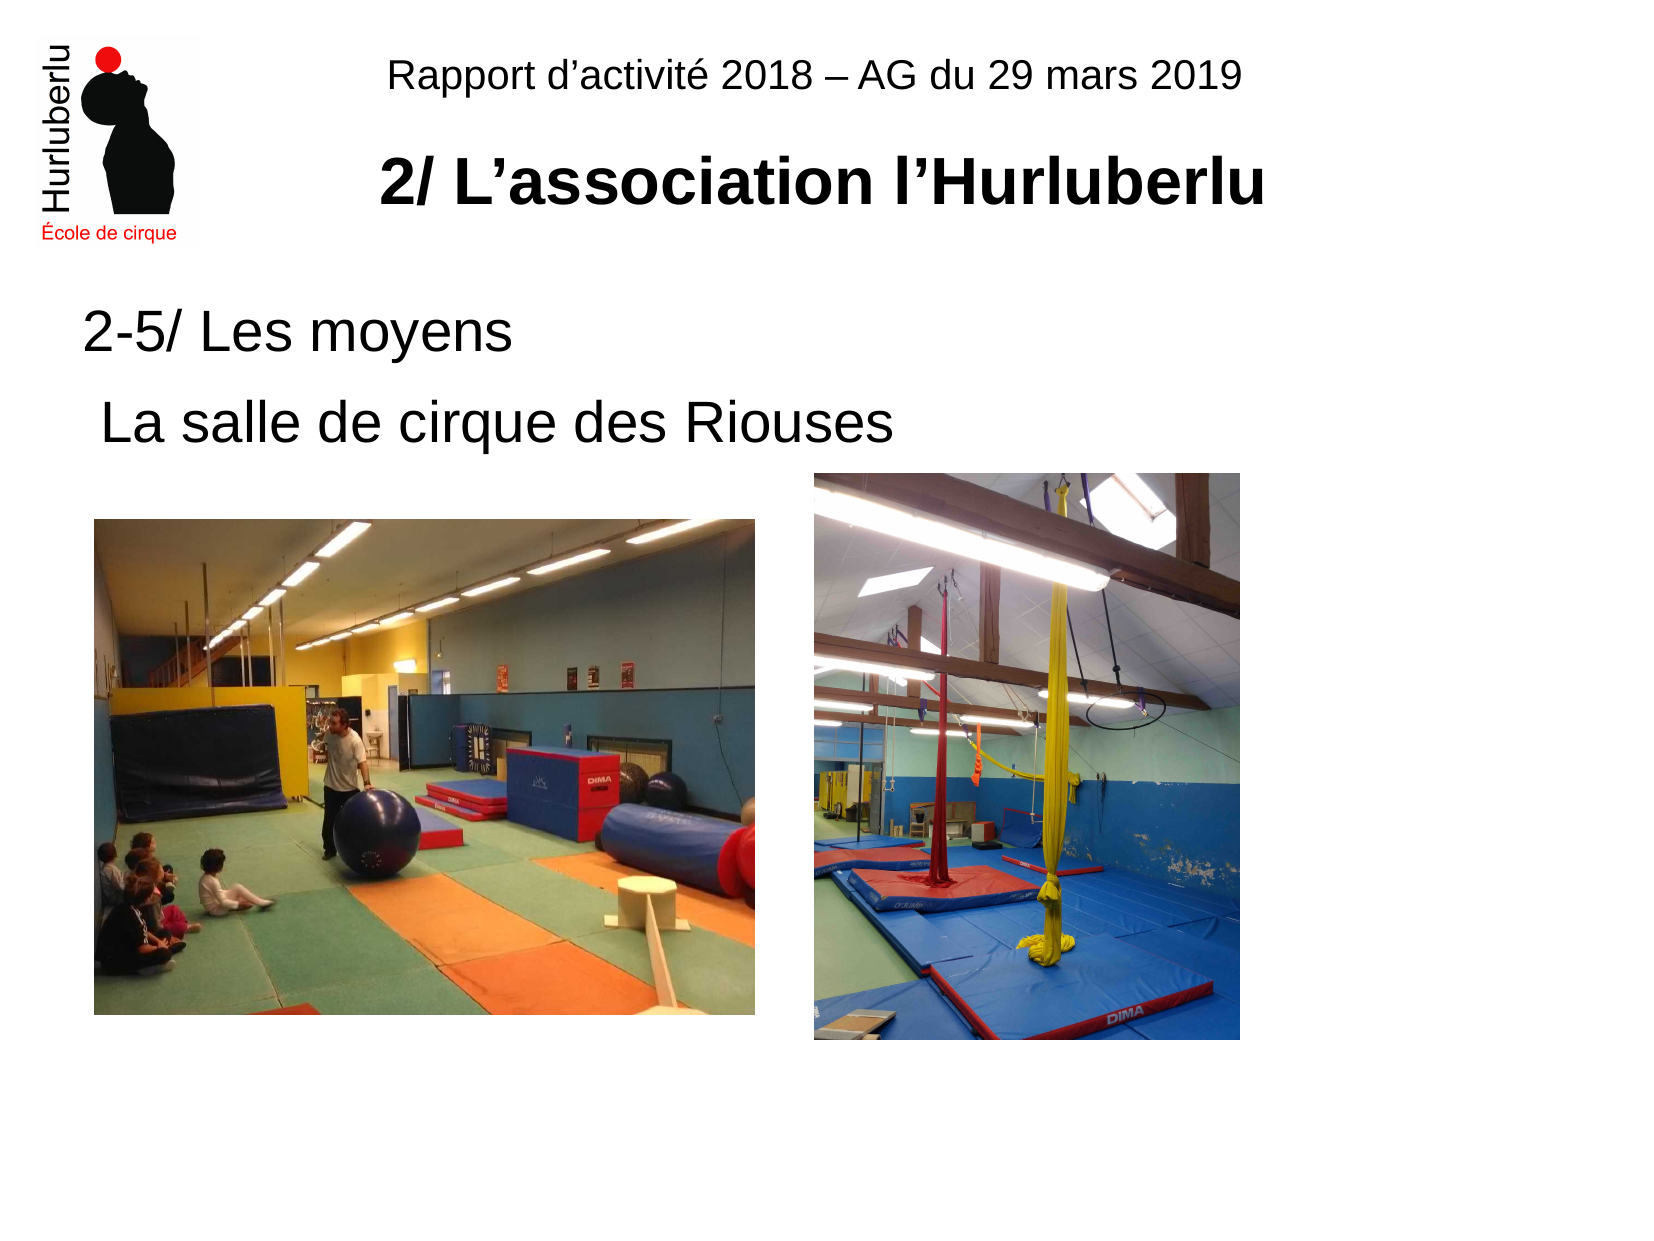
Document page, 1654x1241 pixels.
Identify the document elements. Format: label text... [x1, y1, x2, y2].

picture [35, 35, 201, 249]
title Rapport d’activité 2018 – AG du 29 mars 2019 2/ L’association l’Hurluberlu [70, 23, 1559, 248]
text_box 2-5/ Les moyens [82, 299, 1276, 430]
picture [814, 473, 1240, 1040]
text_box La salle de cirque des Riouses [100, 389, 1294, 520]
picture [94, 519, 755, 1015]
